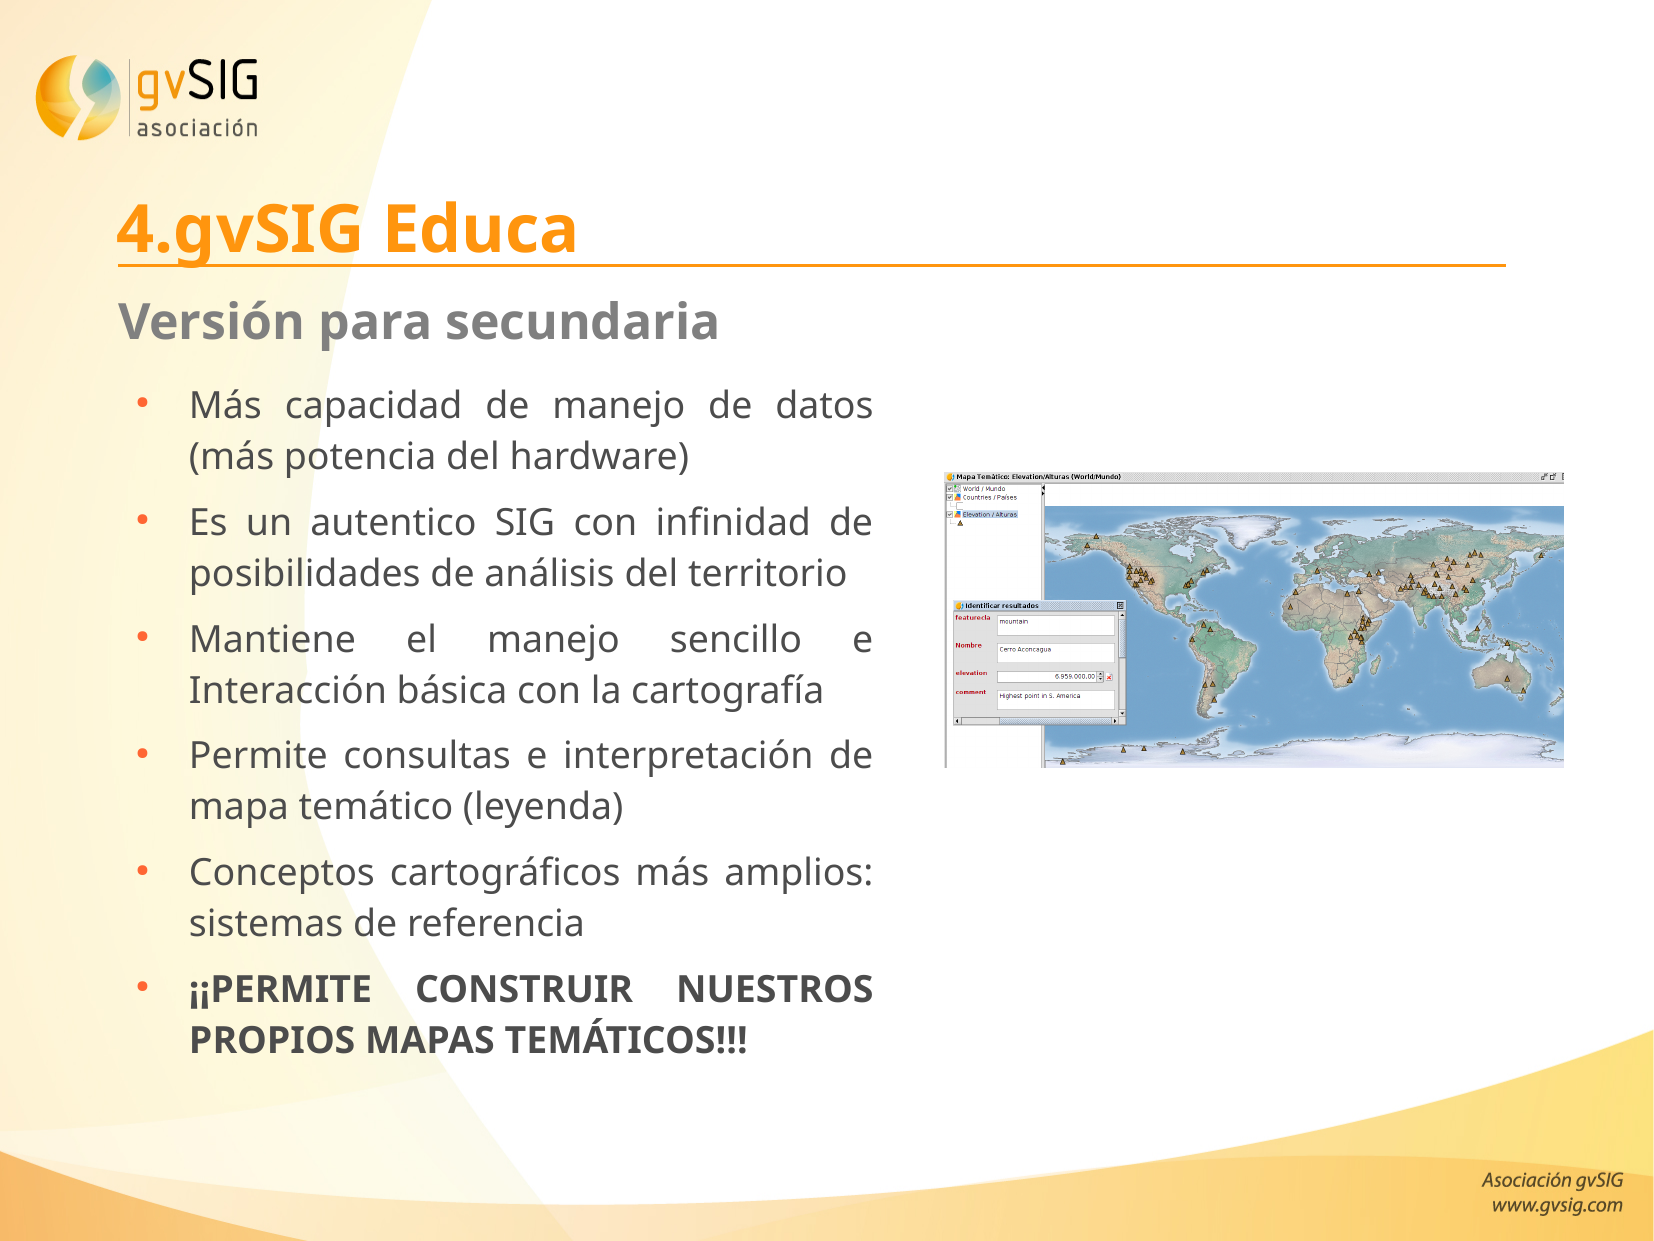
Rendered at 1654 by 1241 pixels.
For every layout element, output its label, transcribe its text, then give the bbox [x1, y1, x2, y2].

picture [0, 0, 1654, 1241]
title 4.gvSIG Educa [116, 177, 1605, 276]
title Versión para secundaria [118, 276, 857, 312]
list Más capacidad de manejo de datos (más potencia del hardware) Es un autentico SIG con infinidad de posibilidades de análisis del territorio Mantiene el manejo sencillo e Interacción básica con la cartografía Permite consultas e interpretación de mapa temático (leyenda) Conceptos cartográficos más amplios: sistemas de referencia ¡¡PERMITE CONSTRUIR NUESTROS PROPIOS MAPAS TEMÁTICOS!!! [118, 312, 875, 1111]
